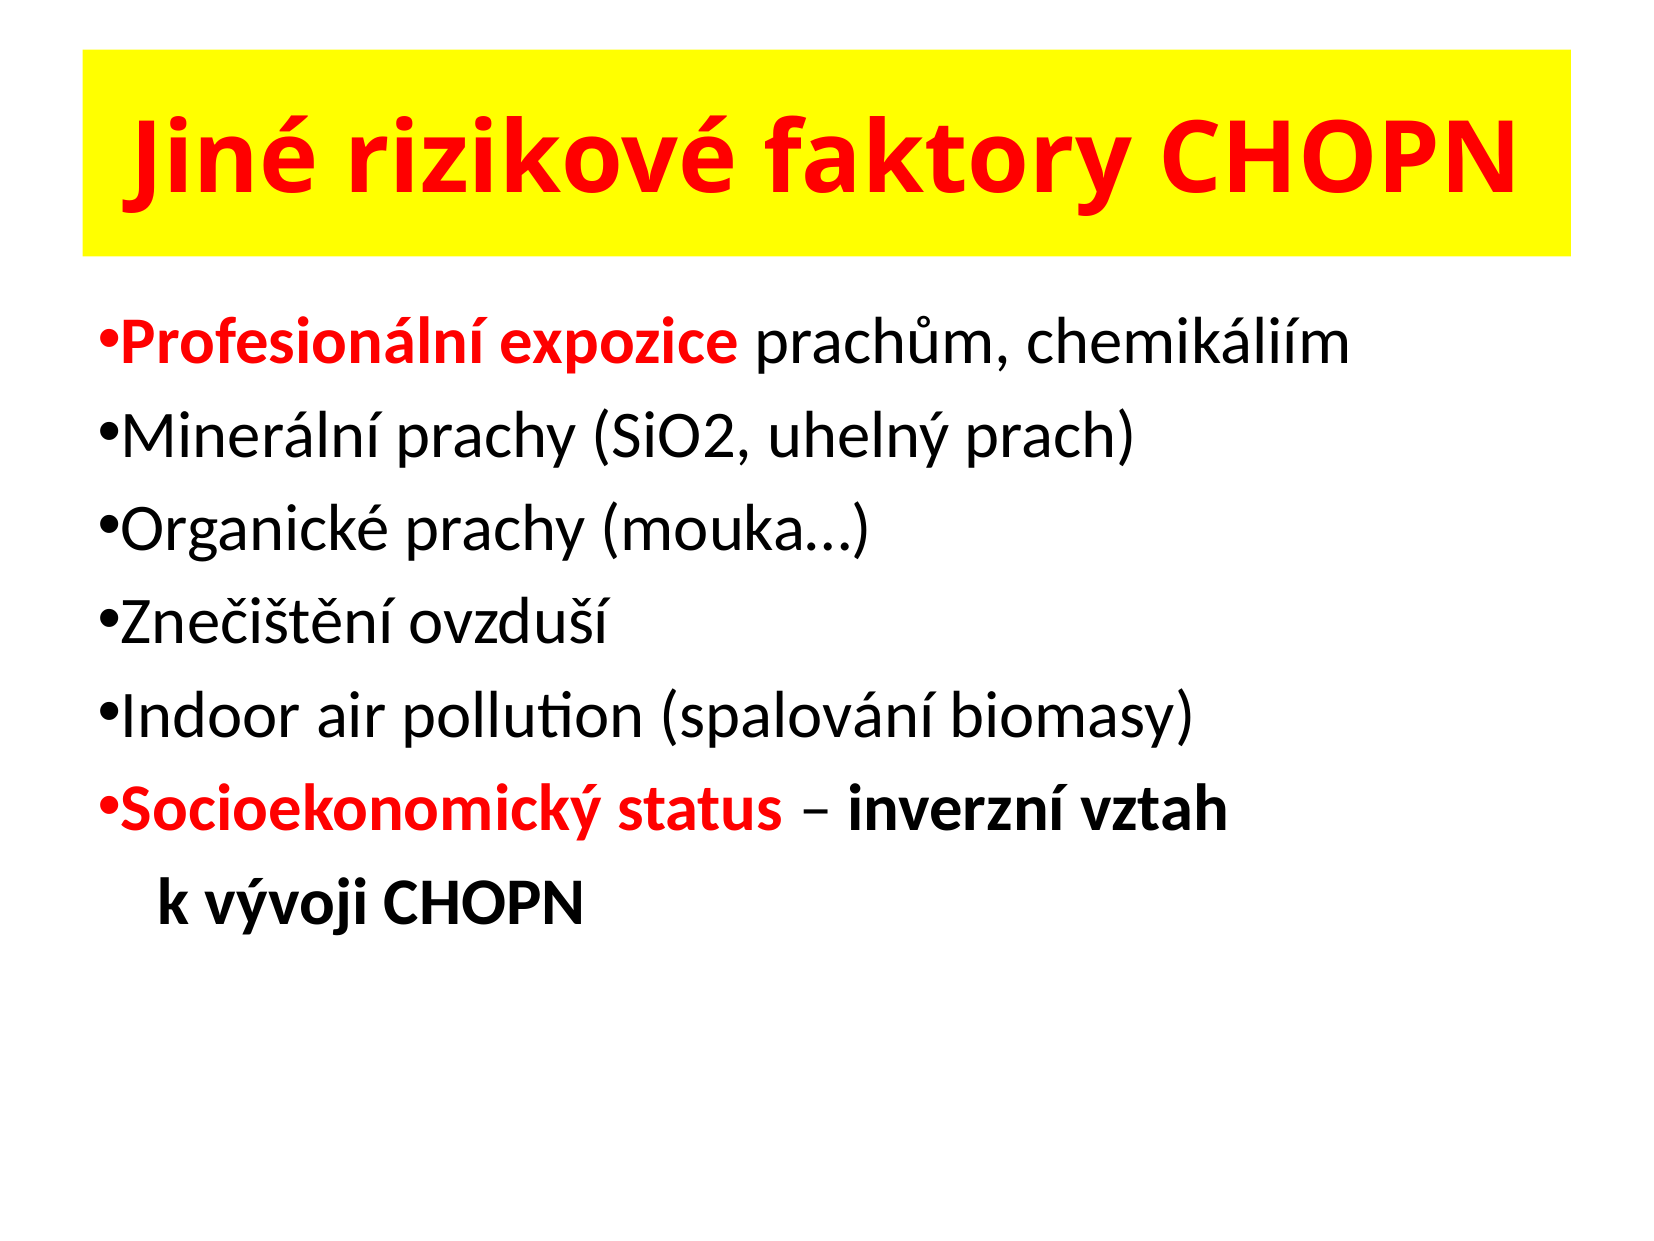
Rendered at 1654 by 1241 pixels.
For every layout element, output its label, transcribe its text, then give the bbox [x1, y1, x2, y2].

list Profesionální expozice prachům, chemikáliím Minerální prachy (SiO2, uhelný prach) Organické prachy (mouka…) Znečištění ovzduší Indoor air pollution (spalování biomasy) Socioekonomický status – inverzní vztah k vývoji CHOPN [82, 289, 1571, 1108]
title Jiné rizikové faktory CHOPN [82, 49, 1571, 257]
